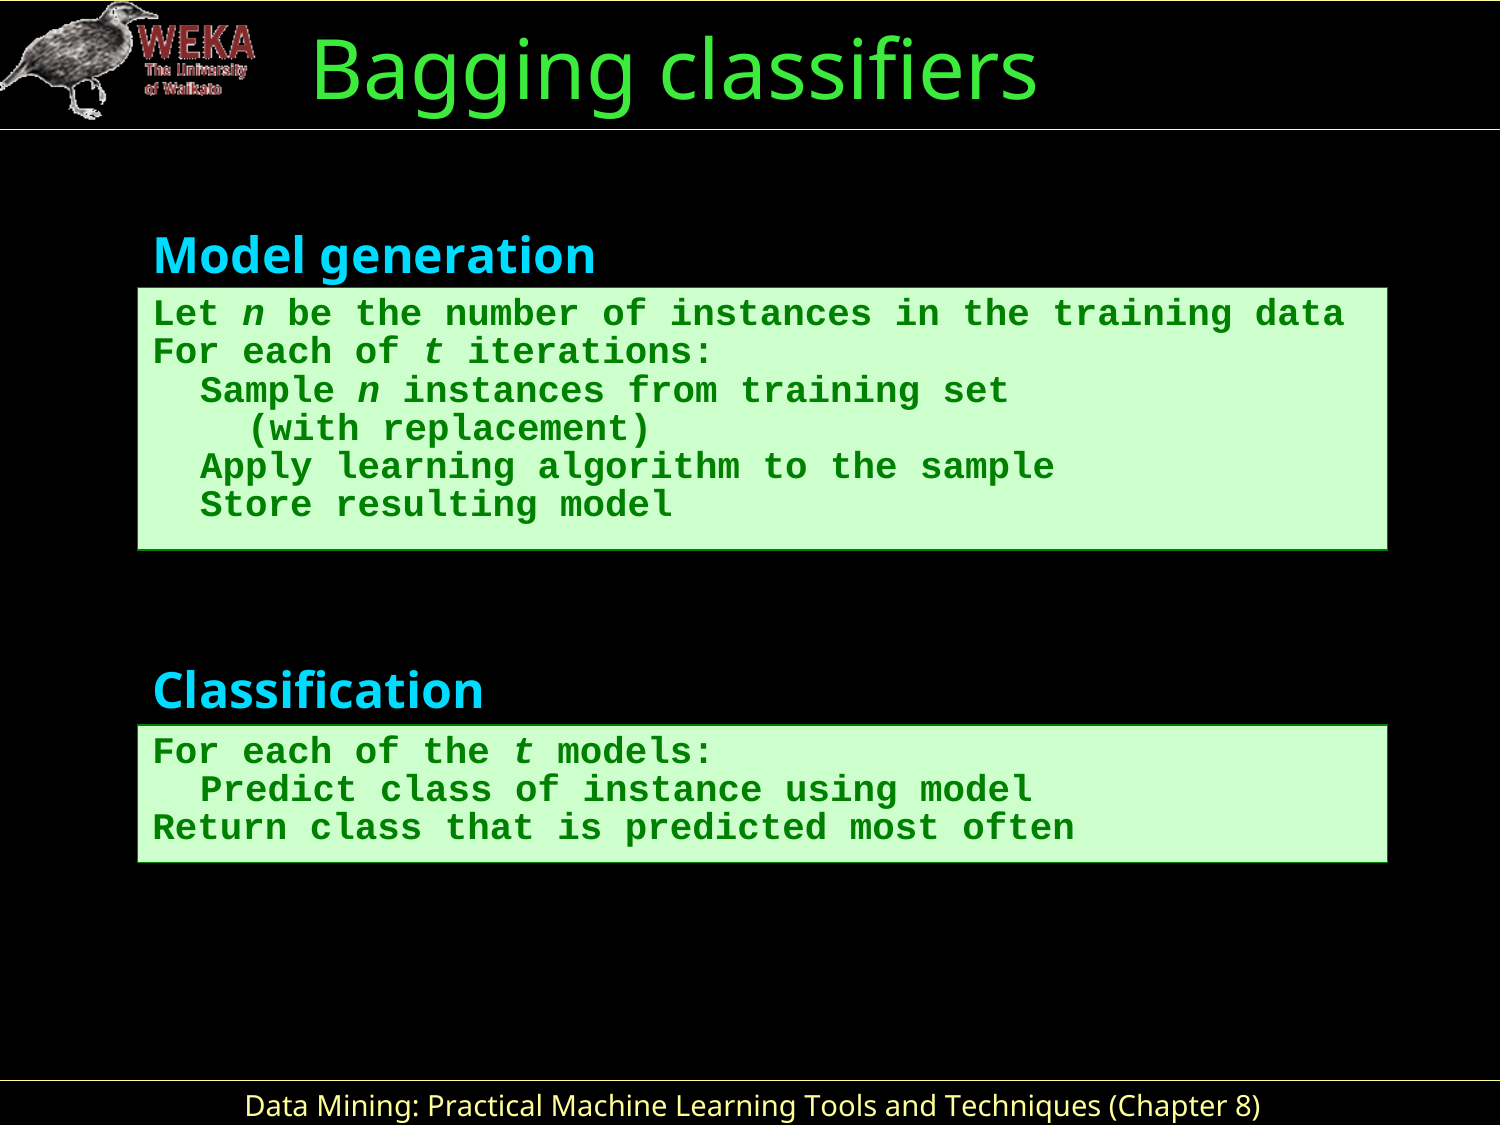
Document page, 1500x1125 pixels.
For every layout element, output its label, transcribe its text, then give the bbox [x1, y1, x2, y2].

picture [0, 1, 266, 129]
text_box Classification [137, 647, 1325, 738]
text_box For each of the t models: Predict class of instance using model Return class that is predicted most often [137, 725, 1388, 863]
text_box Model generation [137, 212, 1325, 303]
text_box Let n be the number of instances in the training data For each of t iterations: Sample n instances from training set (with replacement) Apply learning algorithm to the sample Store resulting model [137, 287, 1388, 550]
title Bagging classifiers [295, 0, 1500, 148]
